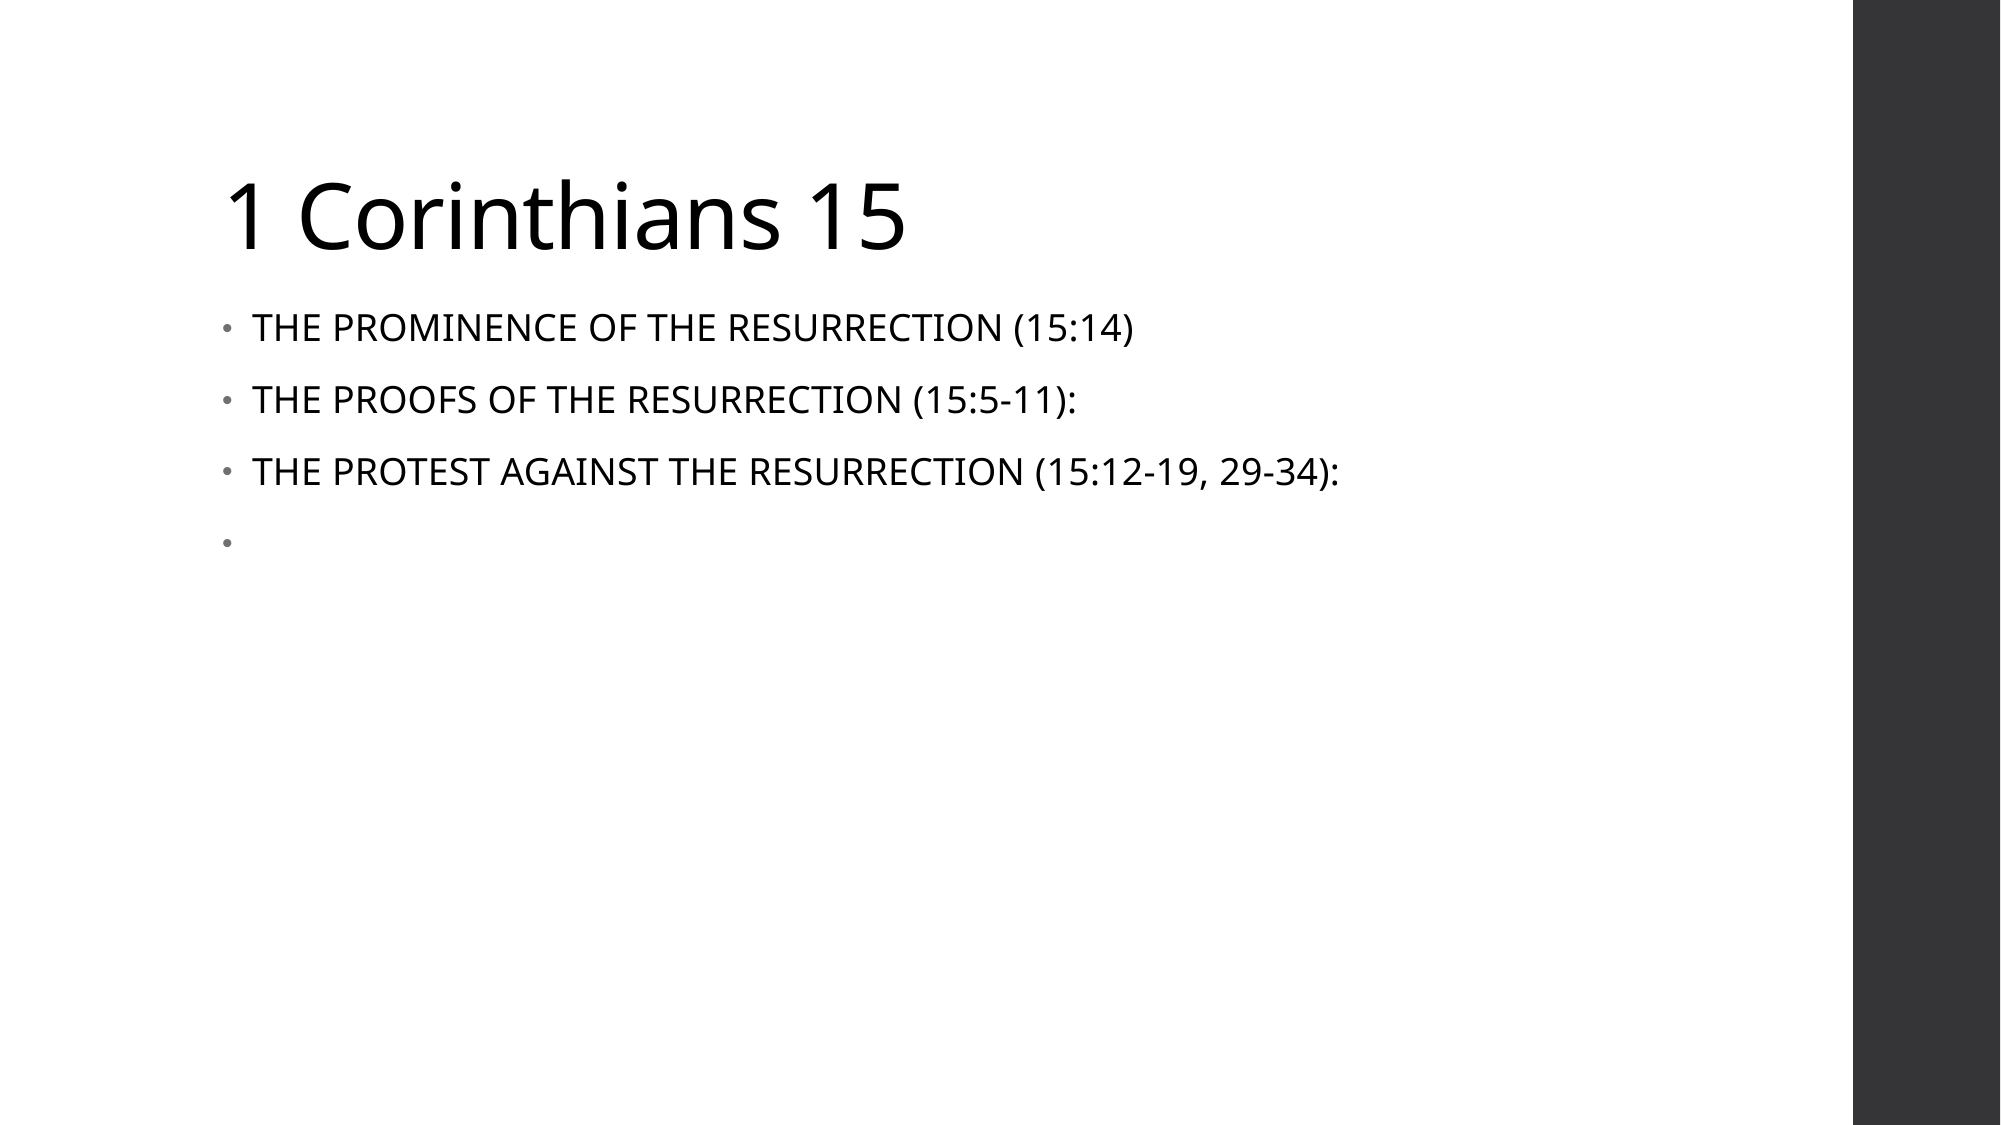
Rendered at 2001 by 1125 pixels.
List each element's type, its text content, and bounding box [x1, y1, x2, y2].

title 1 Corinthians 15 [206, 60, 1797, 278]
list THE PROMINENCE OF THE RESURRECTION (15:14) THE PROOFS OF THE RESURRECTION (15:5-11): THE PROTEST AGAINST THE RESURRECTION (15:12-19, 29-34): [206, 299, 1617, 1014]
